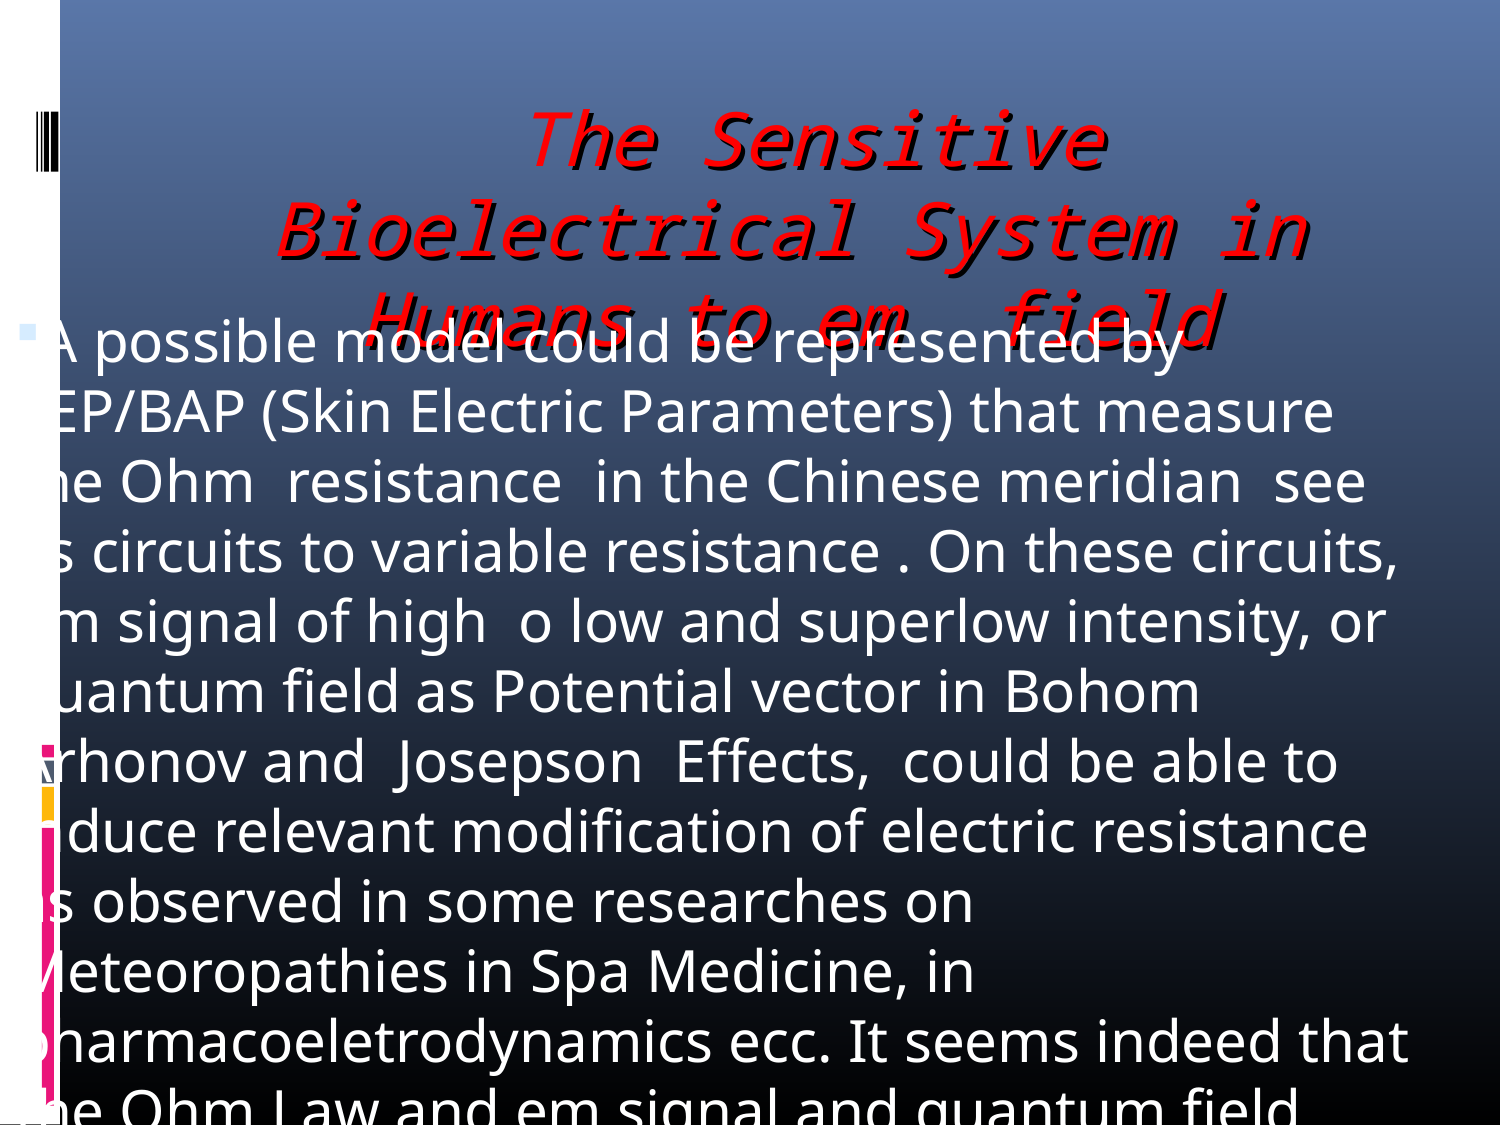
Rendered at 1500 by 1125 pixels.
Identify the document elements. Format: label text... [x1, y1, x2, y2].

text_box The Sensitive Bioelectrical System in Humans to em field [150, 84, 1426, 296]
text_box A possible model could be represented by SEP/BAP (Skin Electric Parameters) that measure the Ohm resistance in the Chinese meridian see as circuits to variable resistance . On these circuits, em signal of high o low and superlow intensity, or quantum field as Potential vector in Bohom Arhonov and Josepson Effects, could be able to induce relevant modification of electric resistance as observed in some researches on Meteoropathies in Spa Medicine, in pharmacoeletrodynamics ecc. It seems indeed that the Ohm Law and em signal and quantum field could have a key role in general phisiopathology [0, 296, 1436, 1125]
